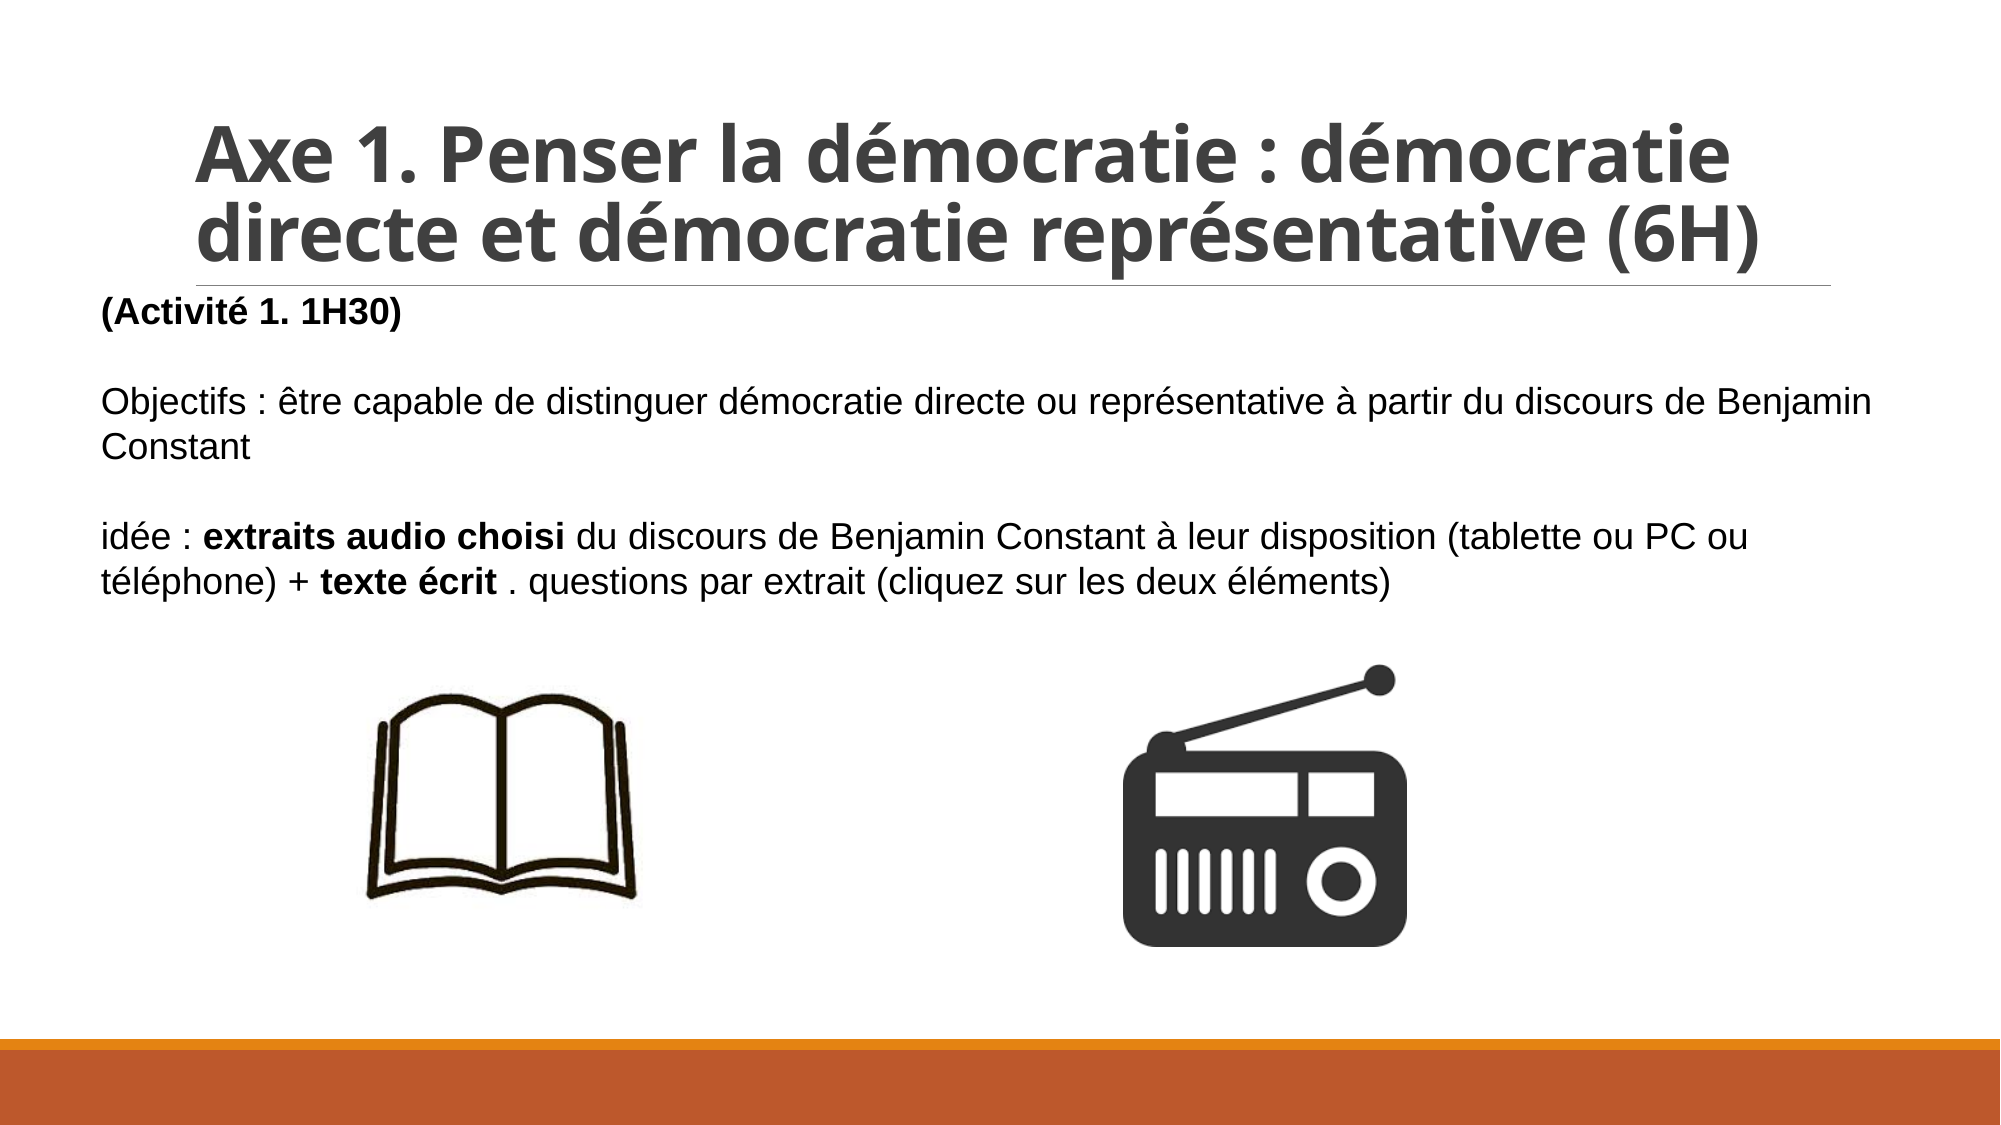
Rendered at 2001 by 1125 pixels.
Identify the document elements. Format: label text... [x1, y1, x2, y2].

picture [1123, 664, 1407, 948]
text_box (Activité 1. 1H30) Objectifs : être capable de distinguer démocratie directe ou représentative à partir du discours de Benjamin Constant idée : extraits audio choisi du discours de Benjamin Constant à leur disposition (tablette ou PC ou téléphone) + texte écrit . questions par extrait (cliquez sur les deux éléments) [86, 280, 1902, 880]
picture [346, 676, 672, 948]
title Axe 1. Penser la démocratie : démocratie directe et démocratie représentative (6H) [180, 47, 1831, 280]
